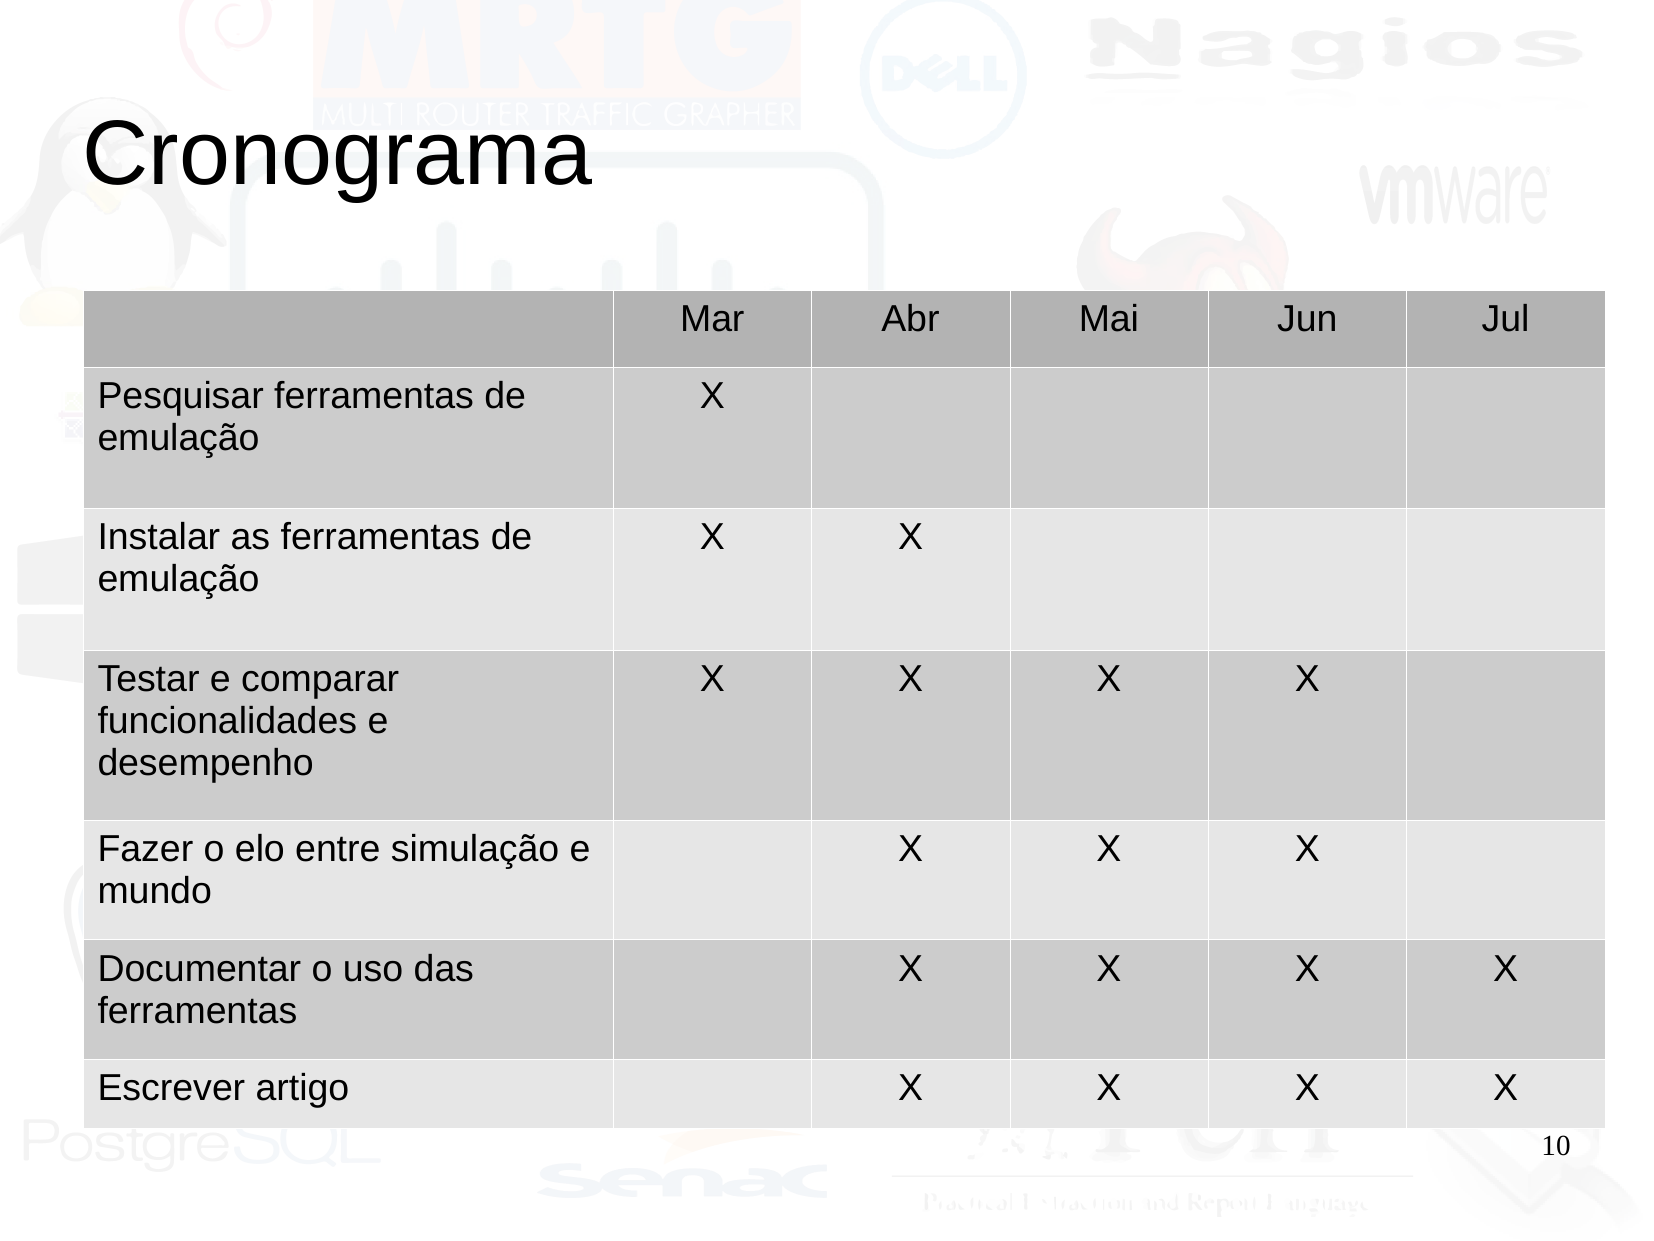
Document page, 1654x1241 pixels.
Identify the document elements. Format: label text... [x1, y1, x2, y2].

table_header Mai [1011, 291, 1208, 367]
table_header Mar [614, 291, 811, 367]
table_header Jul [1407, 291, 1605, 367]
table_cell [812, 368, 1010, 508]
table_header [84, 291, 613, 367]
table_cell [1209, 368, 1406, 508]
table_cell X [1209, 651, 1406, 820]
table_cell [614, 1060, 811, 1128]
table_cell X [812, 651, 1010, 820]
table_cell [1407, 821, 1605, 939]
table_cell X [812, 509, 1010, 650]
table_cell Escrever artigo [84, 1060, 613, 1128]
table_cell X [1011, 651, 1208, 820]
table_cell [1407, 651, 1605, 820]
table_cell X [1209, 940, 1406, 1059]
table_header Jun [1209, 291, 1406, 367]
table_header Abr [812, 291, 1010, 367]
table_cell [614, 821, 811, 939]
table_cell X [812, 1060, 1010, 1128]
picture [0, 0, 1654, 1241]
table_cell [614, 940, 811, 1059]
table_cell X [1209, 1060, 1406, 1128]
title Cronograma [82, 49, 1571, 257]
table_cell X [1011, 1060, 1208, 1128]
table_cell Documentar o uso das ferramentas [84, 940, 613, 1059]
table_cell [1407, 509, 1605, 650]
table_cell [1011, 368, 1208, 508]
table_cell X [1407, 940, 1605, 1059]
table_cell X [1209, 821, 1406, 939]
table_cell Fazer o elo entre simulação e mundo [84, 821, 613, 939]
table_cell X [812, 821, 1010, 939]
table_cell X [1407, 1060, 1605, 1128]
table_cell Testar e comparar funcionalidades e desempenho [84, 651, 613, 820]
table_cell X [614, 509, 811, 650]
table_cell X [614, 368, 811, 508]
table_cell X [1011, 821, 1208, 939]
table_cell Instalar as ferramentas de emulação [84, 509, 613, 650]
table_cell X [614, 651, 811, 820]
table_cell [1209, 509, 1406, 650]
table_cell X [812, 940, 1010, 1059]
table_cell [1011, 509, 1208, 650]
table_cell X [1011, 940, 1208, 1059]
table_cell [1407, 368, 1605, 508]
table_cell Pesquisar ferramentas de emulação [84, 368, 613, 508]
